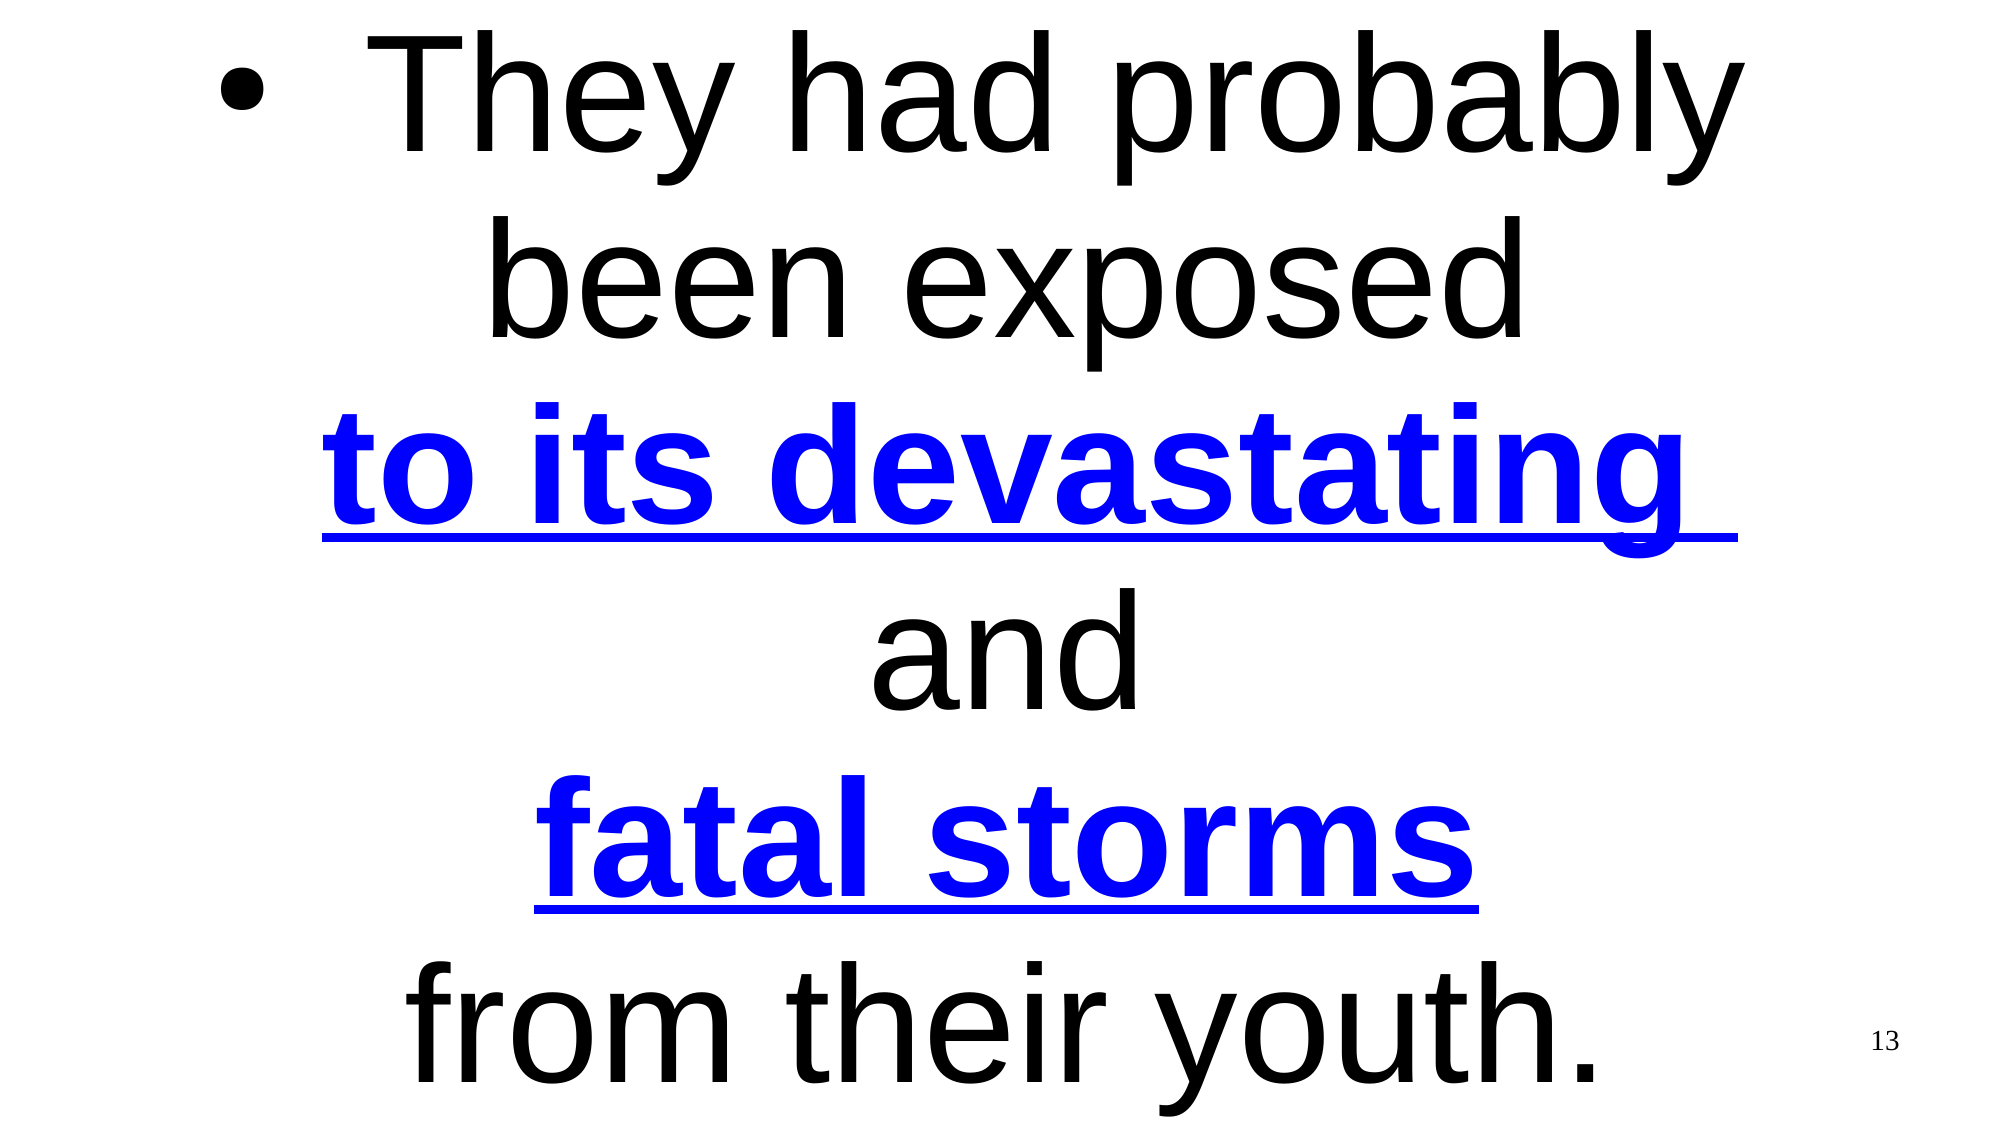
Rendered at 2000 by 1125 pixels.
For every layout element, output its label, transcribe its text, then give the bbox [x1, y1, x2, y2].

list They had probably been exposed to its devastating and fatal storms from their youth. [0, 0, 1996, 1123]
